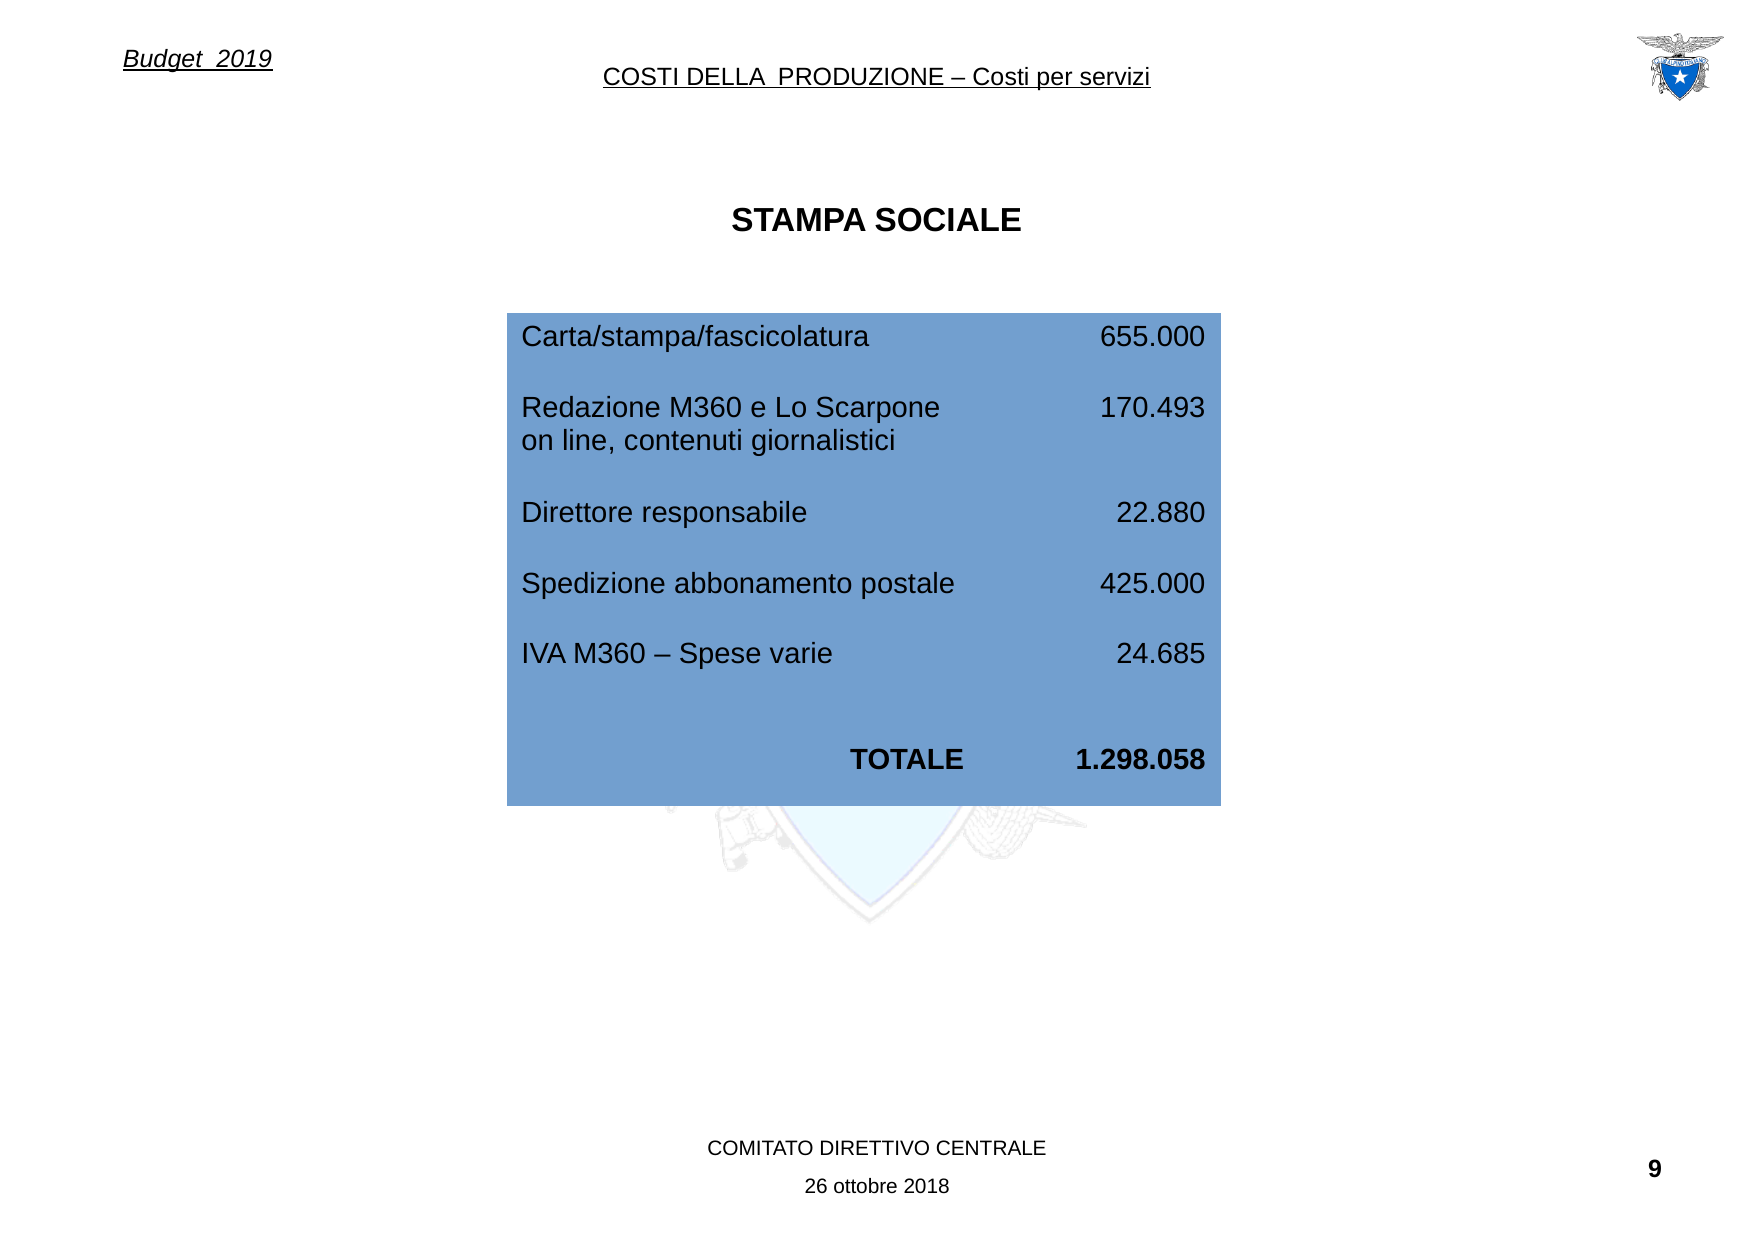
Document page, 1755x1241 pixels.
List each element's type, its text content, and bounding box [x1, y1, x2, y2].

table_cell Redazione M360 e Lo Scarpone on line, contenuti giornalistici [507, 383, 979, 489]
table_cell 425.000 [979, 559, 1221, 630]
text_box Budget 2019 [50, 35, 346, 82]
table_cell 170.493 [979, 383, 1221, 489]
table_cell 1.298.058 [979, 735, 1221, 806]
table_cell Direttore responsabile [507, 489, 979, 559]
picture [533, 806, 1221, 983]
table_cell 24.685 [979, 630, 1221, 735]
picture [1633, 29, 1728, 108]
text_box STAMPA SOCIALE [437, 191, 1317, 247]
table_header 655.000 [979, 313, 1221, 383]
text_box COMITATO DIRETTIVO CENTRALE 26 ottobre 2018 [62, 1127, 1693, 1206]
table_cell TOTALE [507, 735, 979, 806]
text_box COSTI DELLA PRODUZIONE – Costi per servizi [292, 53, 1462, 98]
table_cell IVA M360 – Spese varie [507, 630, 979, 735]
table_cell Spedizione abbonamento postale [507, 559, 979, 630]
table_cell 22.880 [979, 489, 1221, 559]
table_header Carta/stampa/fascicolatura [507, 313, 979, 383]
